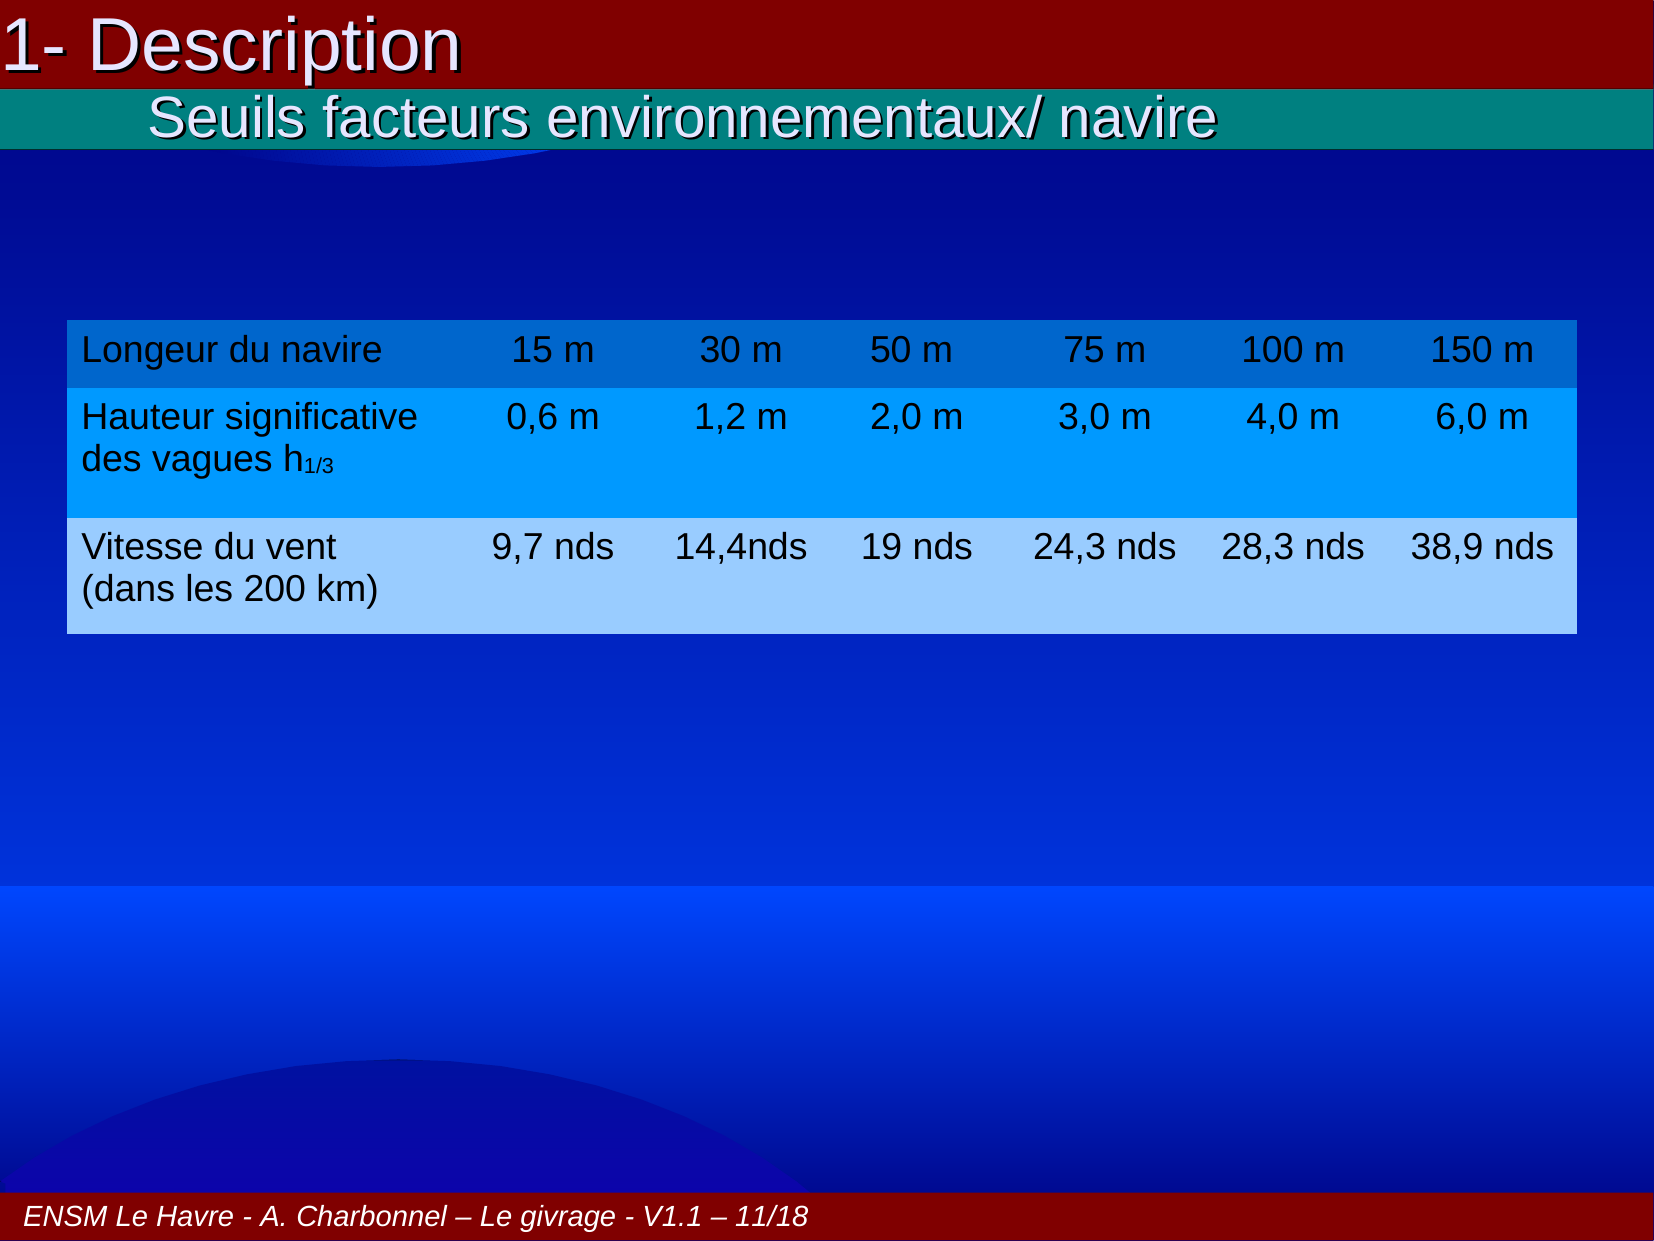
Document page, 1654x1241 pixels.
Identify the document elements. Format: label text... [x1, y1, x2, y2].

table_cell Hauteur significative des vagues h1/3 [67, 388, 447, 518]
table_cell 6,0 m [1388, 388, 1577, 518]
table_cell 24,3 nds [1011, 518, 1199, 634]
table_cell 4,0 m [1199, 388, 1388, 518]
table_header 15 m [447, 320, 659, 388]
table_cell 1,2 m [659, 388, 823, 518]
table_header 50 m [823, 320, 1011, 388]
table_cell 9,7 nds [447, 518, 659, 634]
table_cell 19 nds [823, 518, 1011, 634]
table_header 150 m [1388, 320, 1577, 388]
table_header 100 m [1199, 320, 1388, 388]
table_cell 38,9 nds [1388, 518, 1577, 634]
table_header Longeur du navire [67, 320, 447, 388]
table_cell 2,0 m [823, 388, 1011, 518]
table_cell 3,0 m [1011, 388, 1199, 518]
table_cell 14,4nds [659, 518, 823, 634]
table_cell 0,6 m [447, 388, 659, 518]
title 1- Description [0, 0, 1654, 89]
title Seuils facteurs environnementaux/ navire [0, 90, 1654, 150]
table_header 75 m [1011, 320, 1199, 388]
table_cell Vitesse du vent (dans les 200 km) [67, 518, 447, 634]
table_header 30 m [659, 320, 823, 388]
text_box ENSM Le Havre - A. Charbonnel – Le givrage - V1.1 – 11/18 [0, 1192, 1654, 1241]
table_cell 28,3 nds [1199, 518, 1388, 634]
